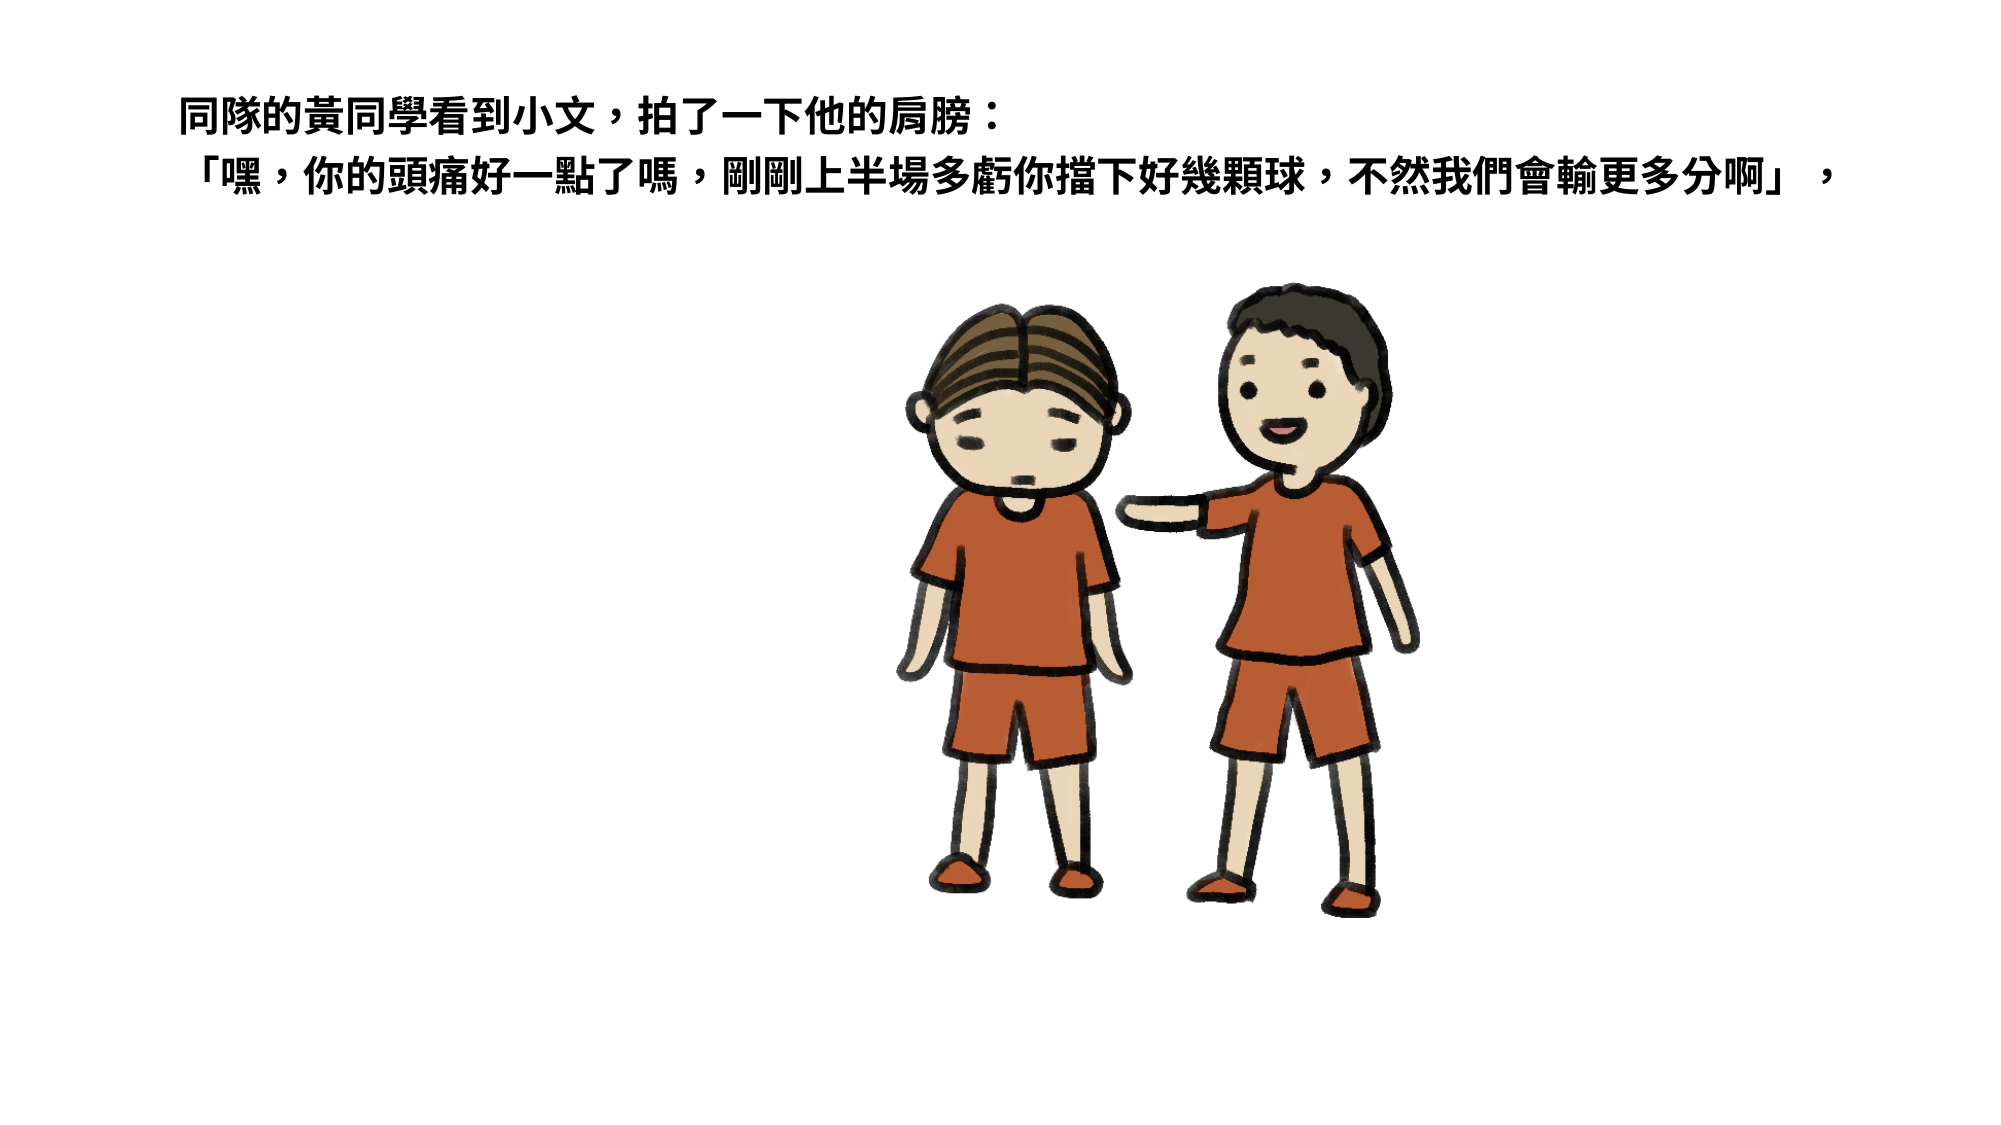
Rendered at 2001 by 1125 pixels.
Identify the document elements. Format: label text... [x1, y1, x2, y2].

text_box 同隊的黃同學看到小文，拍了一下他的肩膀： 「嘿，你的頭痛好一點了嗎，剛剛上半場多虧你擋下好幾顆球，不然我們會輸更多分啊」， [163, 72, 1911, 207]
picture [896, 282, 1421, 919]
